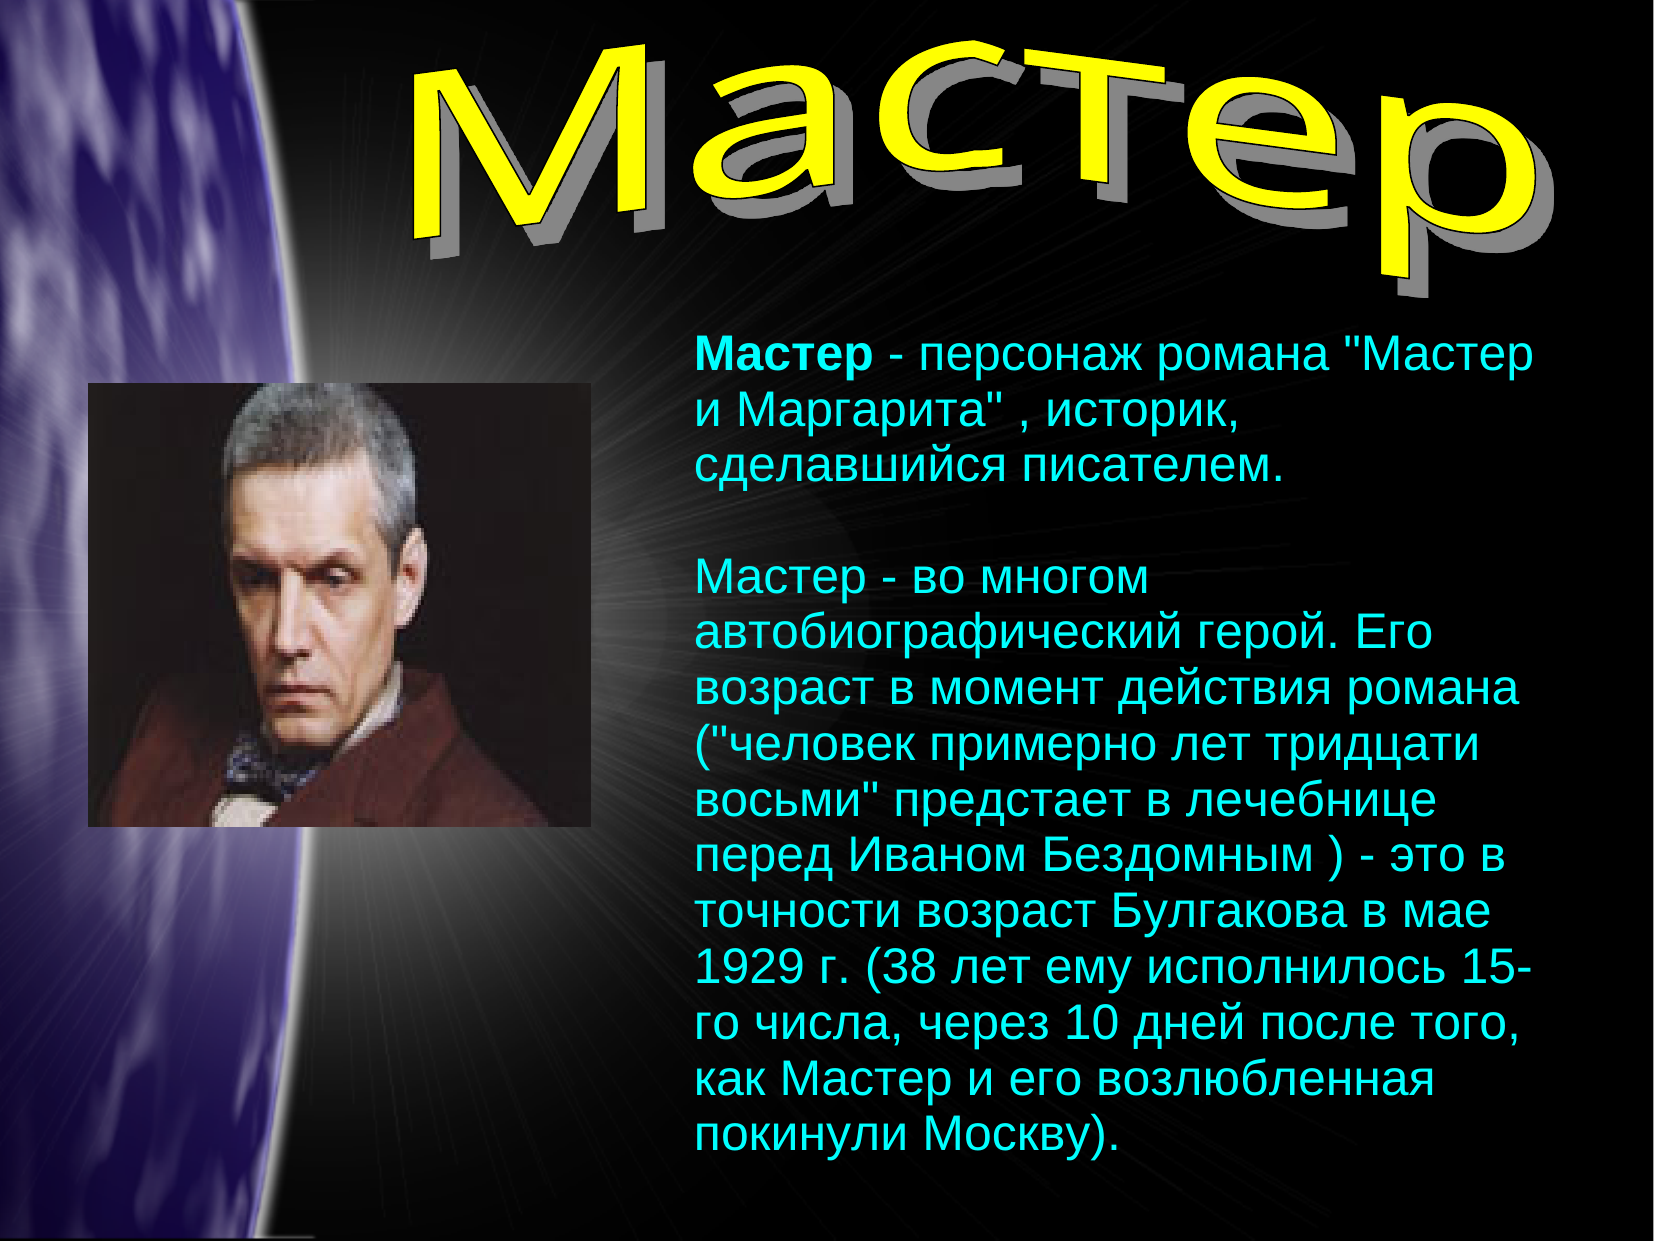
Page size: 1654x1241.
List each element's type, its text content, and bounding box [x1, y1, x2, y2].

text_box Мастер [878, 39, 1007, 172]
text_box Мастер [1023, 47, 1166, 184]
text_box Мастер [1186, 76, 1337, 210]
picture [0, 0, 1654, 1241]
text_box Мастер [413, 43, 646, 240]
text_box Мастер [1380, 94, 1536, 279]
text_box Мастер - персонаж романа "Мастер и Маргарита" , историк, сделавшийся писателем. Мастер - во многом автобиографический герой. Его возраст в момент действия романа ("человек примерно лет тридцати восьми" предстает в лечебнице перед Иваном Бездомным ) - это в точности возраст Булгакова в мае 1929 г. (38 лет ему исполнилось 15-го числа, через 10 дней после того, как Мастер и его возлюбленная покинули Москву). [679, 317, 1565, 1226]
text_box Мастер [692, 64, 834, 199]
